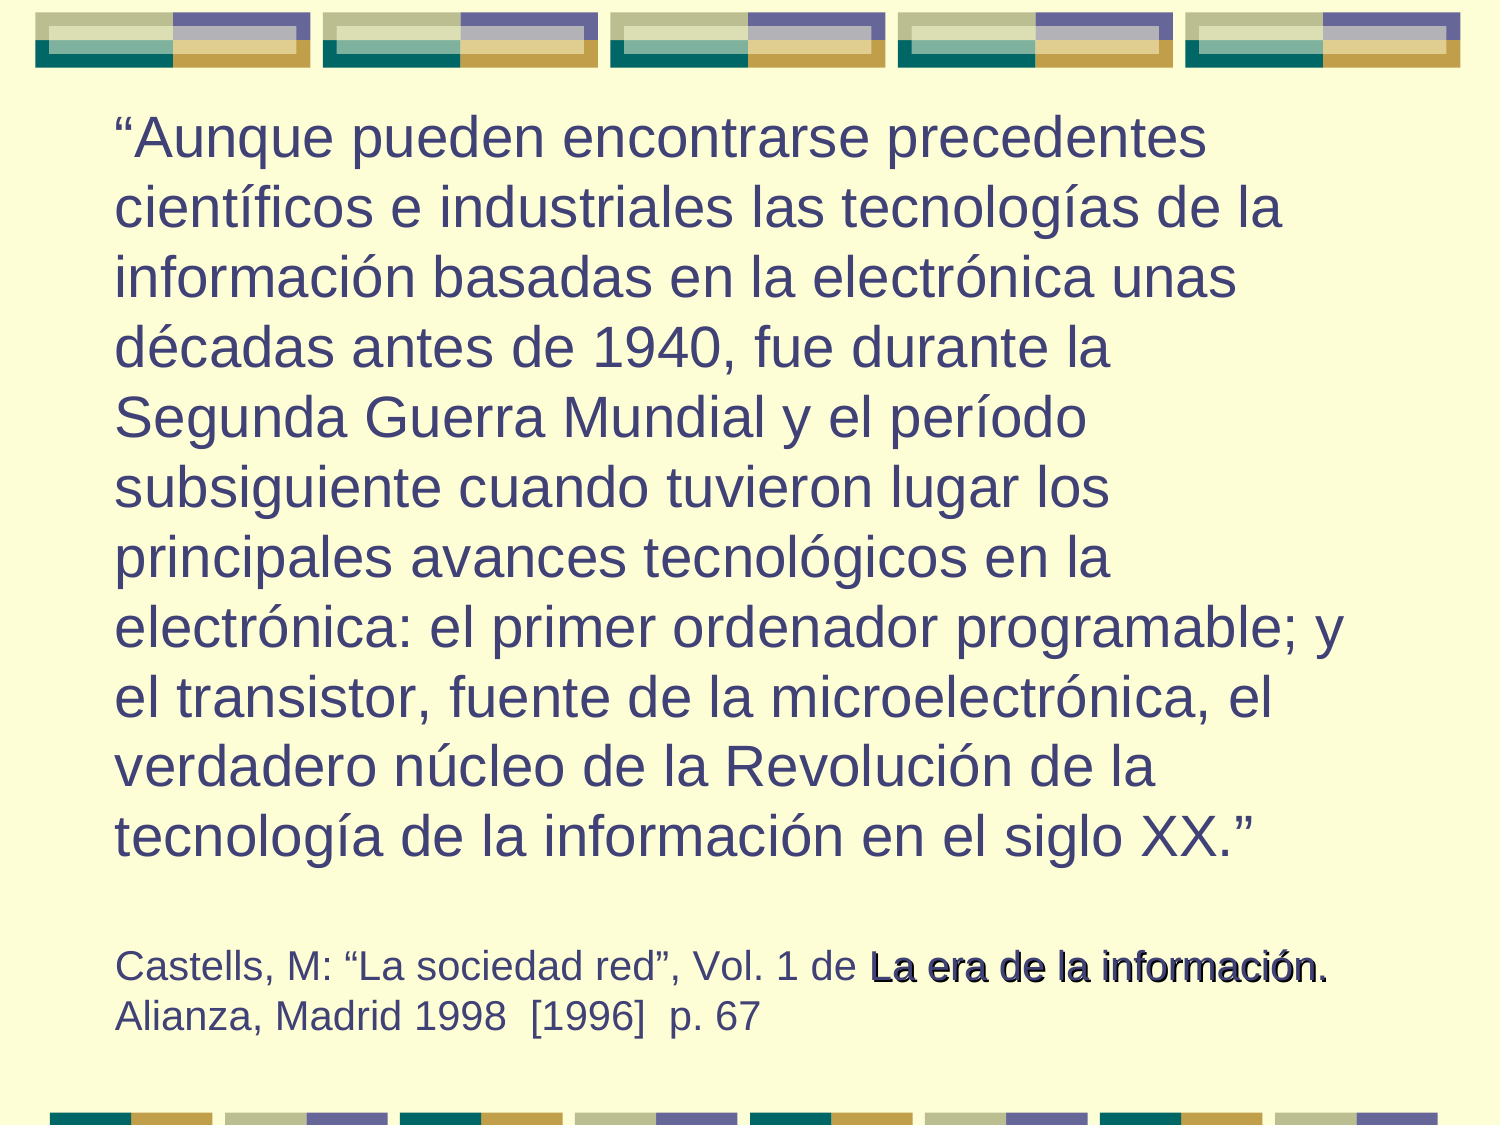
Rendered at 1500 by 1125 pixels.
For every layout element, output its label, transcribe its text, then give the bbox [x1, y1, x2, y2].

title “Aunque pueden encontrarse precedentes científicos e industriales las tecnologías de la información basadas en la electrónica unas décadas antes de 1940, fue durante la Segunda Guerra Mundial y el período subsiguiente cuando tuvieron lugar los principales avances tecnológicos en la electrónica: el primer ordenador programable; y el transistor, fuente de la microelectrónica, el verdadero núcleo de la Revolución de la tecnología de la información en el siglo XX.” Castells, M: “La sociedad red”, Vol. 1 de La era de la información. Alianza, Madrid 1998 [1996] p. 67 [99, 474, 1375, 663]
